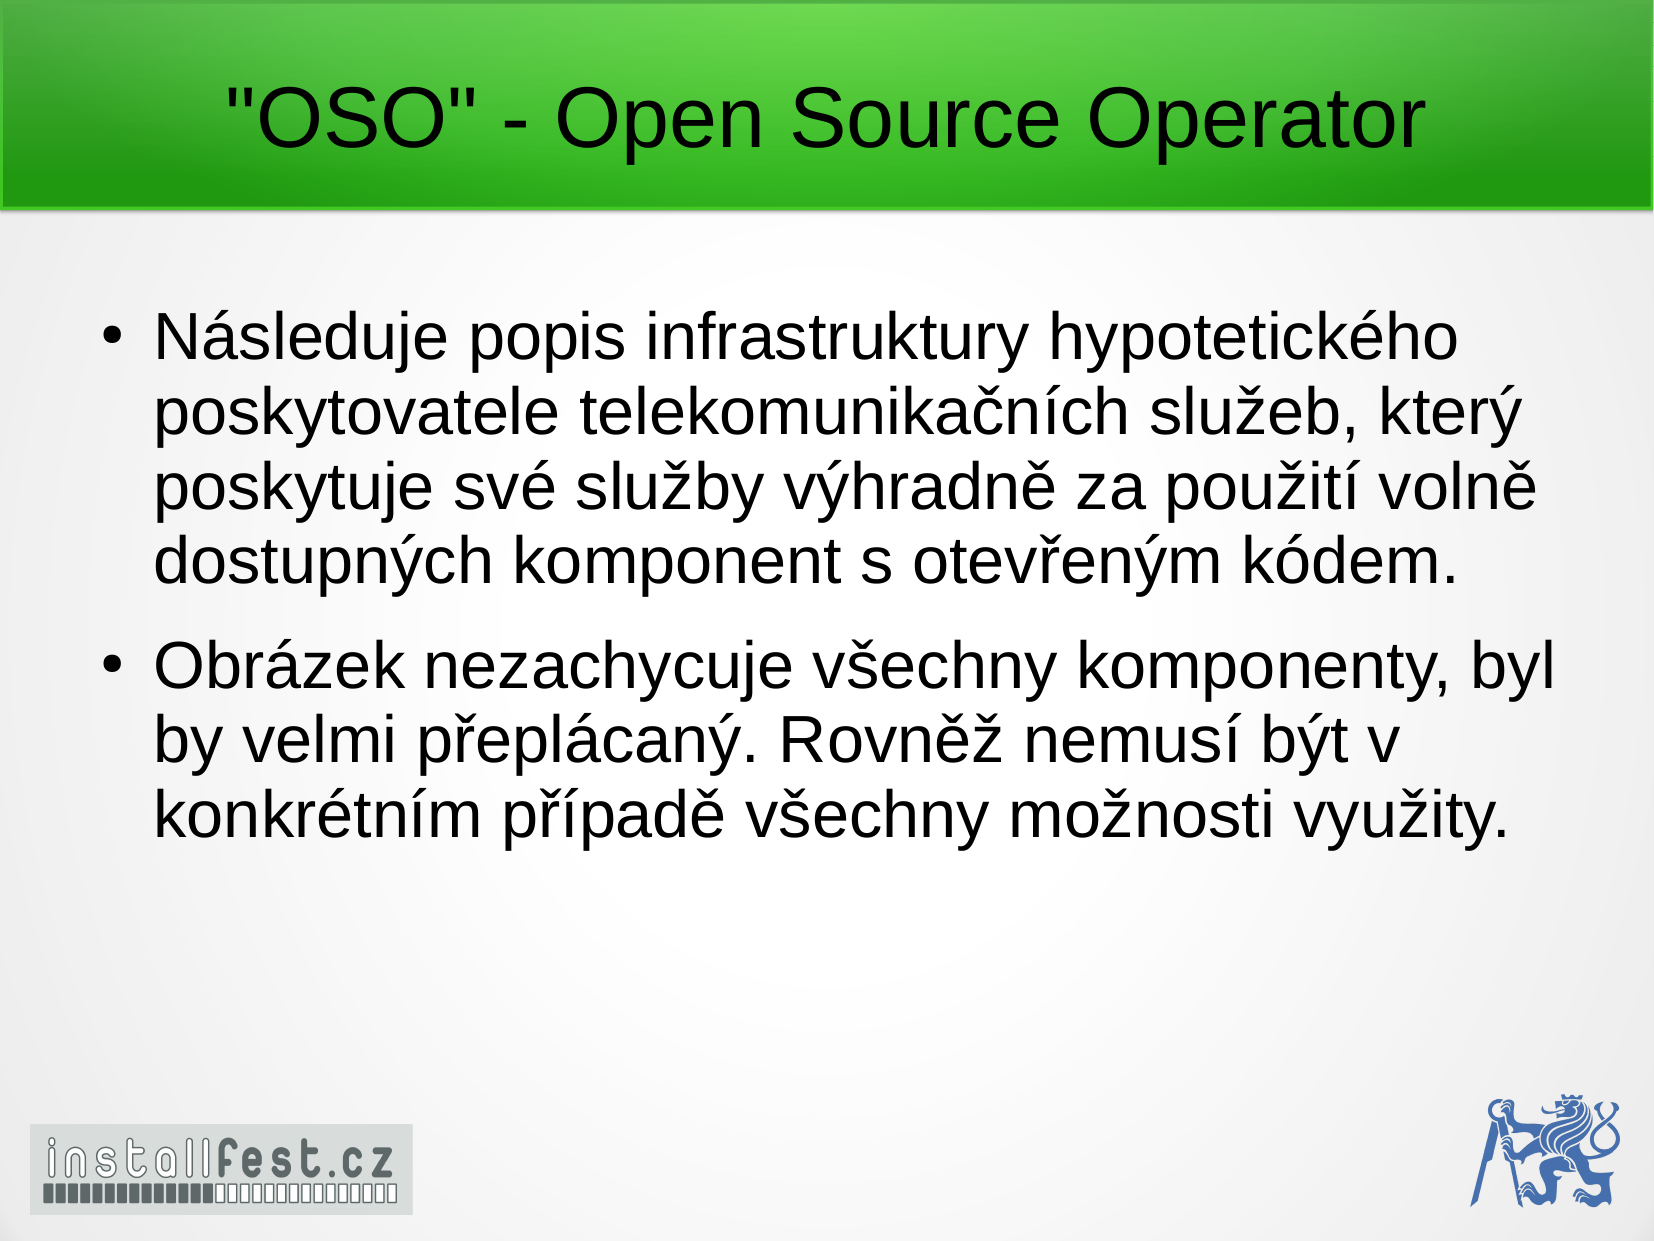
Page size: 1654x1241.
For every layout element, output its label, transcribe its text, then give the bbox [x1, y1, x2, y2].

picture [1470, 1094, 1620, 1208]
title "OSO" - Open Source Operator [82, 47, 1571, 189]
picture [30, 1124, 413, 1215]
list Následuje popis infrastruktury hypotetického poskytovatele telekomunikačních služeb, který poskytuje své služby výhradně za použití volně dostupných komponent s otevřeným kódem. Obrázek nezachycuje všechny komponenty, byl by velmi přeplácaný. Rovněž nemusí být v konkrétním případě všechny možnosti využity. [82, 299, 1571, 1019]
